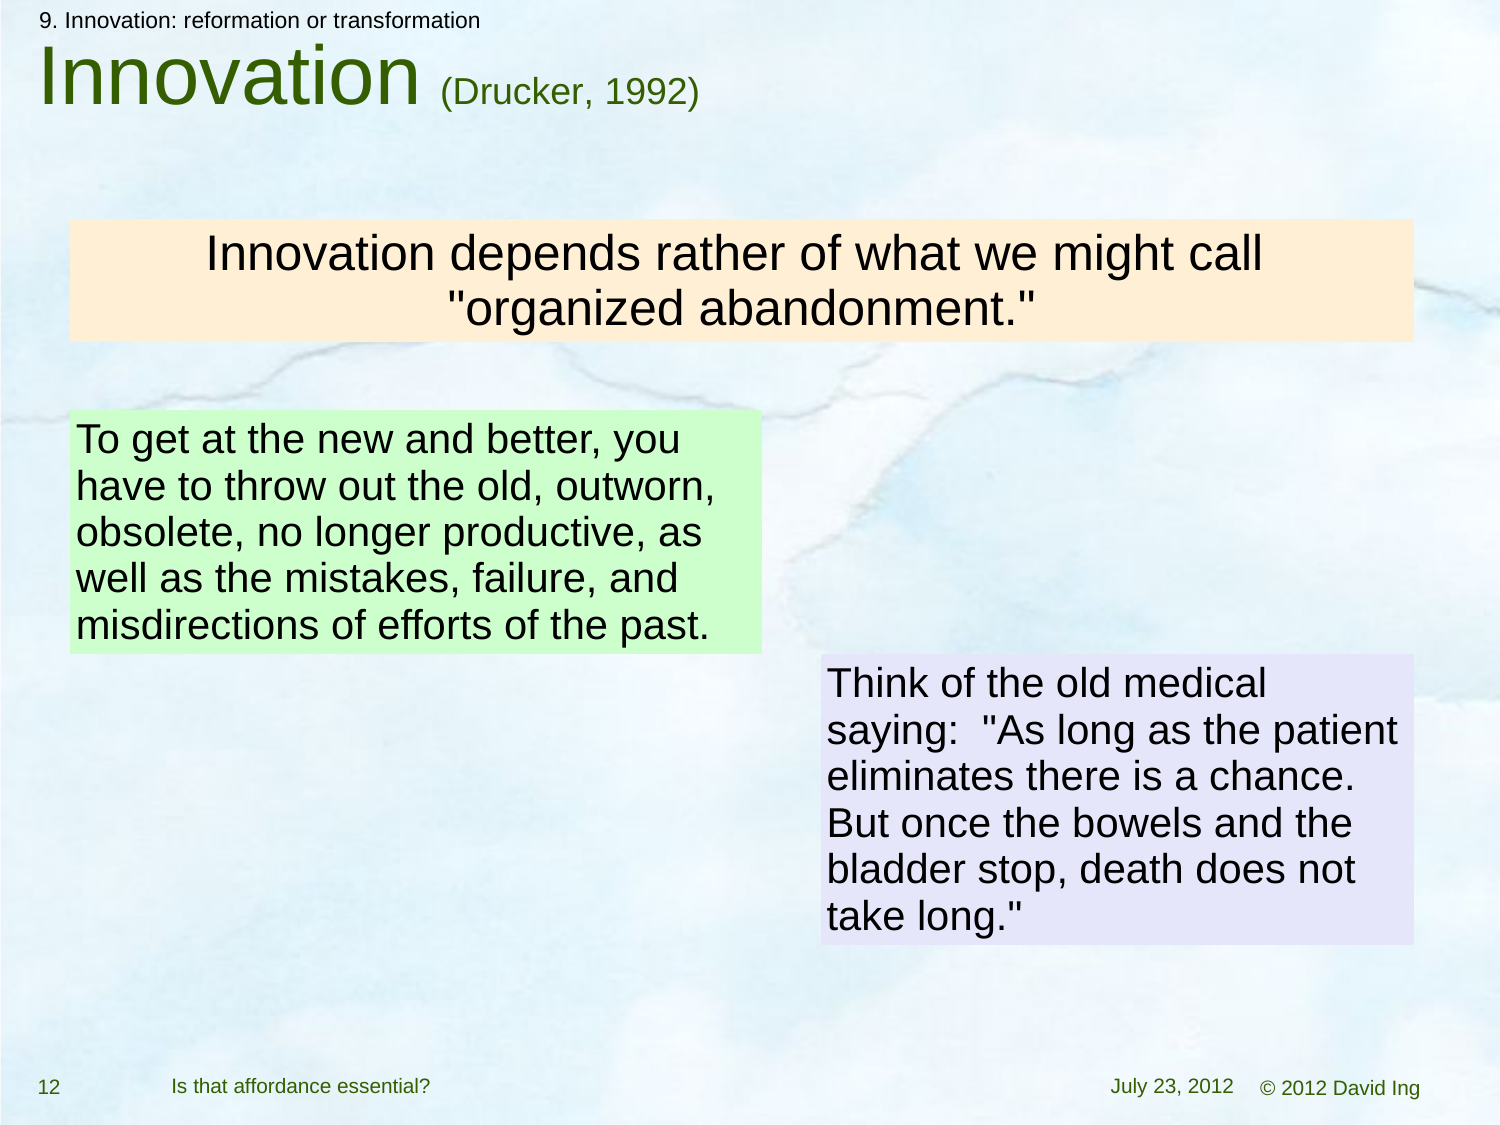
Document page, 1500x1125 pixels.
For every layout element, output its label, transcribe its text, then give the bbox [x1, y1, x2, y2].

table_cell [762, 342, 821, 410]
table_cell [70, 342, 762, 410]
table_cell [70, 654, 762, 945]
title Innovation (Drucker, 1992) [37, 37, 1463, 152]
table_header Innovation depends rather of what we might call "organized abandonment." [70, 219, 1414, 342]
table_cell To get at the new and better, you have to throw out the old, outworn, obsolete, no longer productive, as well as the mistakes, failure, and misdirections of efforts of the past. [70, 410, 762, 654]
table_cell Think of the old medical saying: "As long as the patient eliminates there is a chance. But once the bowels and the bladder stop, death does not take long." [821, 654, 1414, 945]
table_cell [762, 654, 821, 945]
table_cell [821, 342, 1414, 410]
table_cell [762, 410, 821, 654]
text_box 9. Innovation: reformation or transformation [24, 0, 1291, 42]
table_cell [821, 410, 1414, 654]
picture [0, 0, 1500, 1125]
